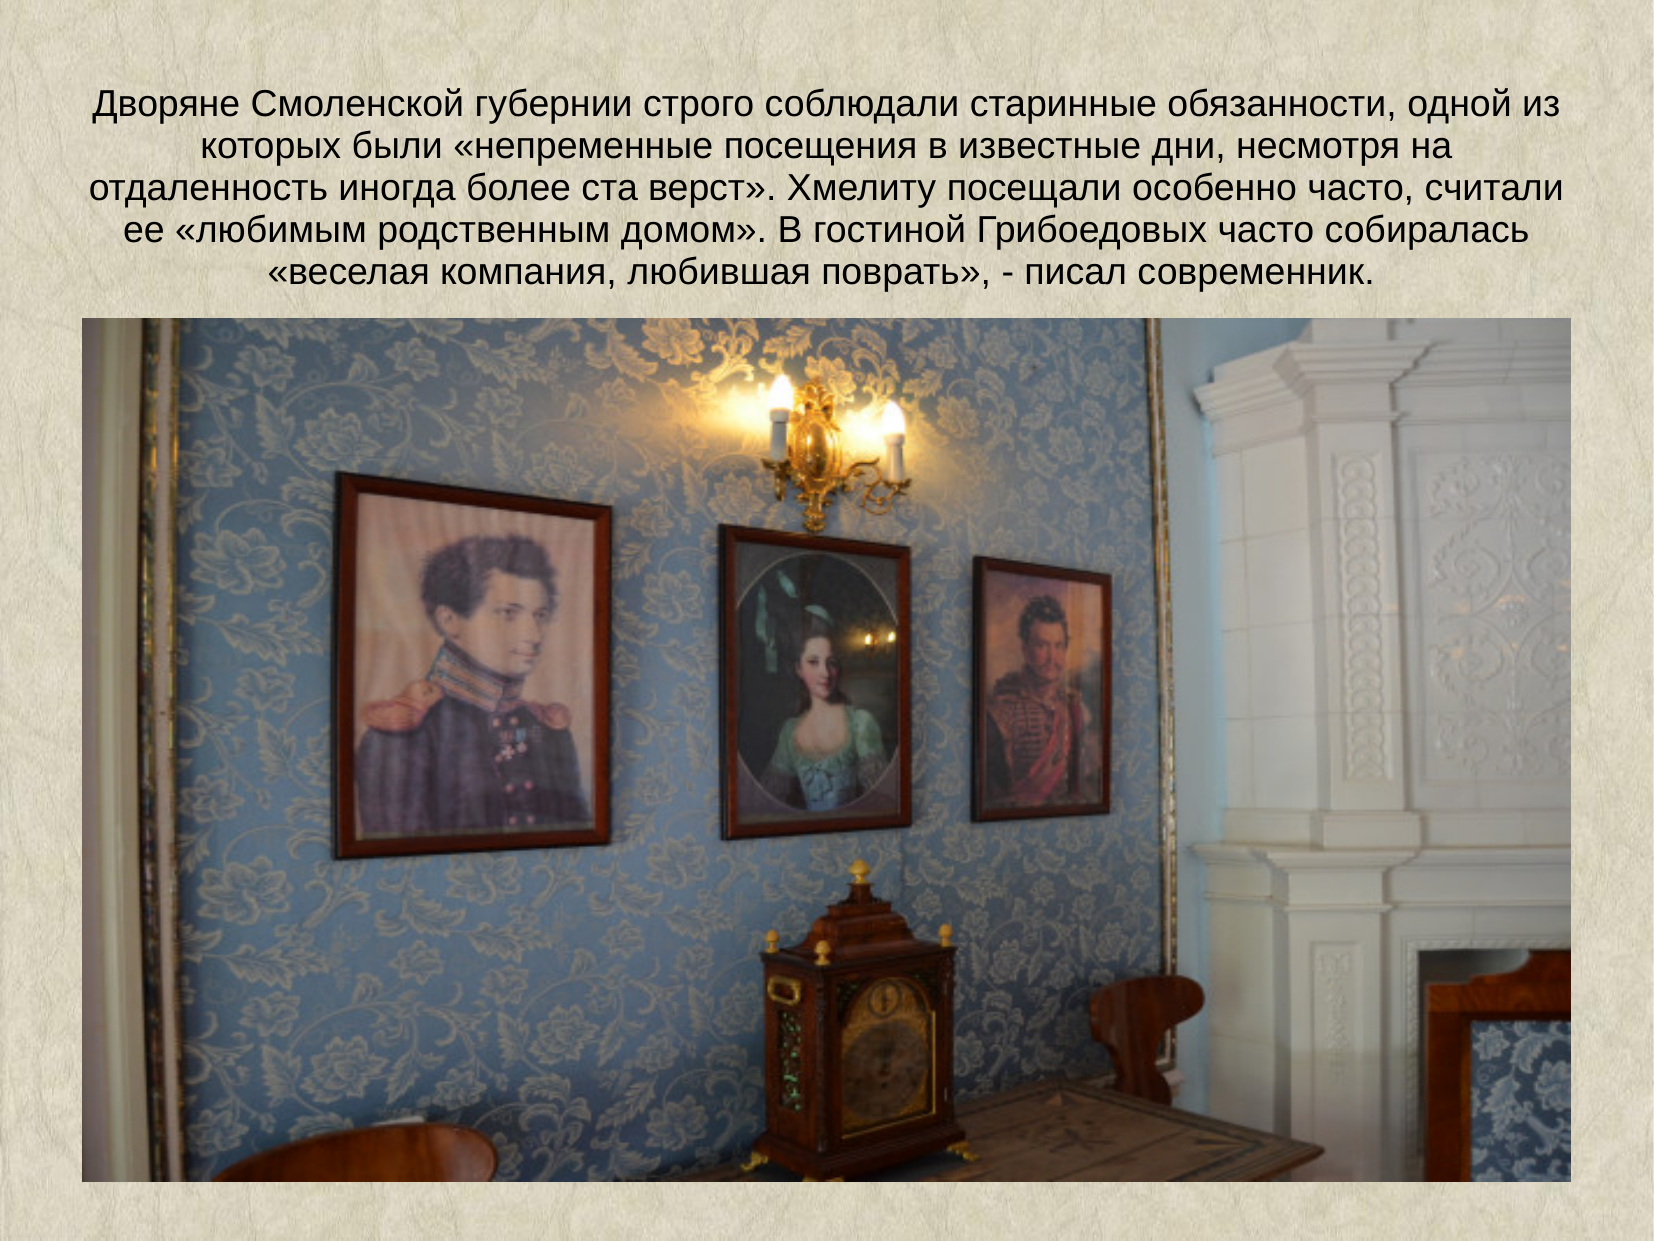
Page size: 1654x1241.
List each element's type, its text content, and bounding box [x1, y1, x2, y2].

title Дворяне Смоленской губернии строго соблюдали старинные обязанности, одной из которых были «непременные посещения в известные дни, несмотря на отдаленность иногда более ста верст». Хмелиту посещали особенно часто, считали ее «любимым родственным домом». В гостиной Грибоедовых часто собиралась «веселая компания, любившая поврать», - писал современник. [82, 82, 1571, 293]
picture [0, 0, 1654, 1241]
